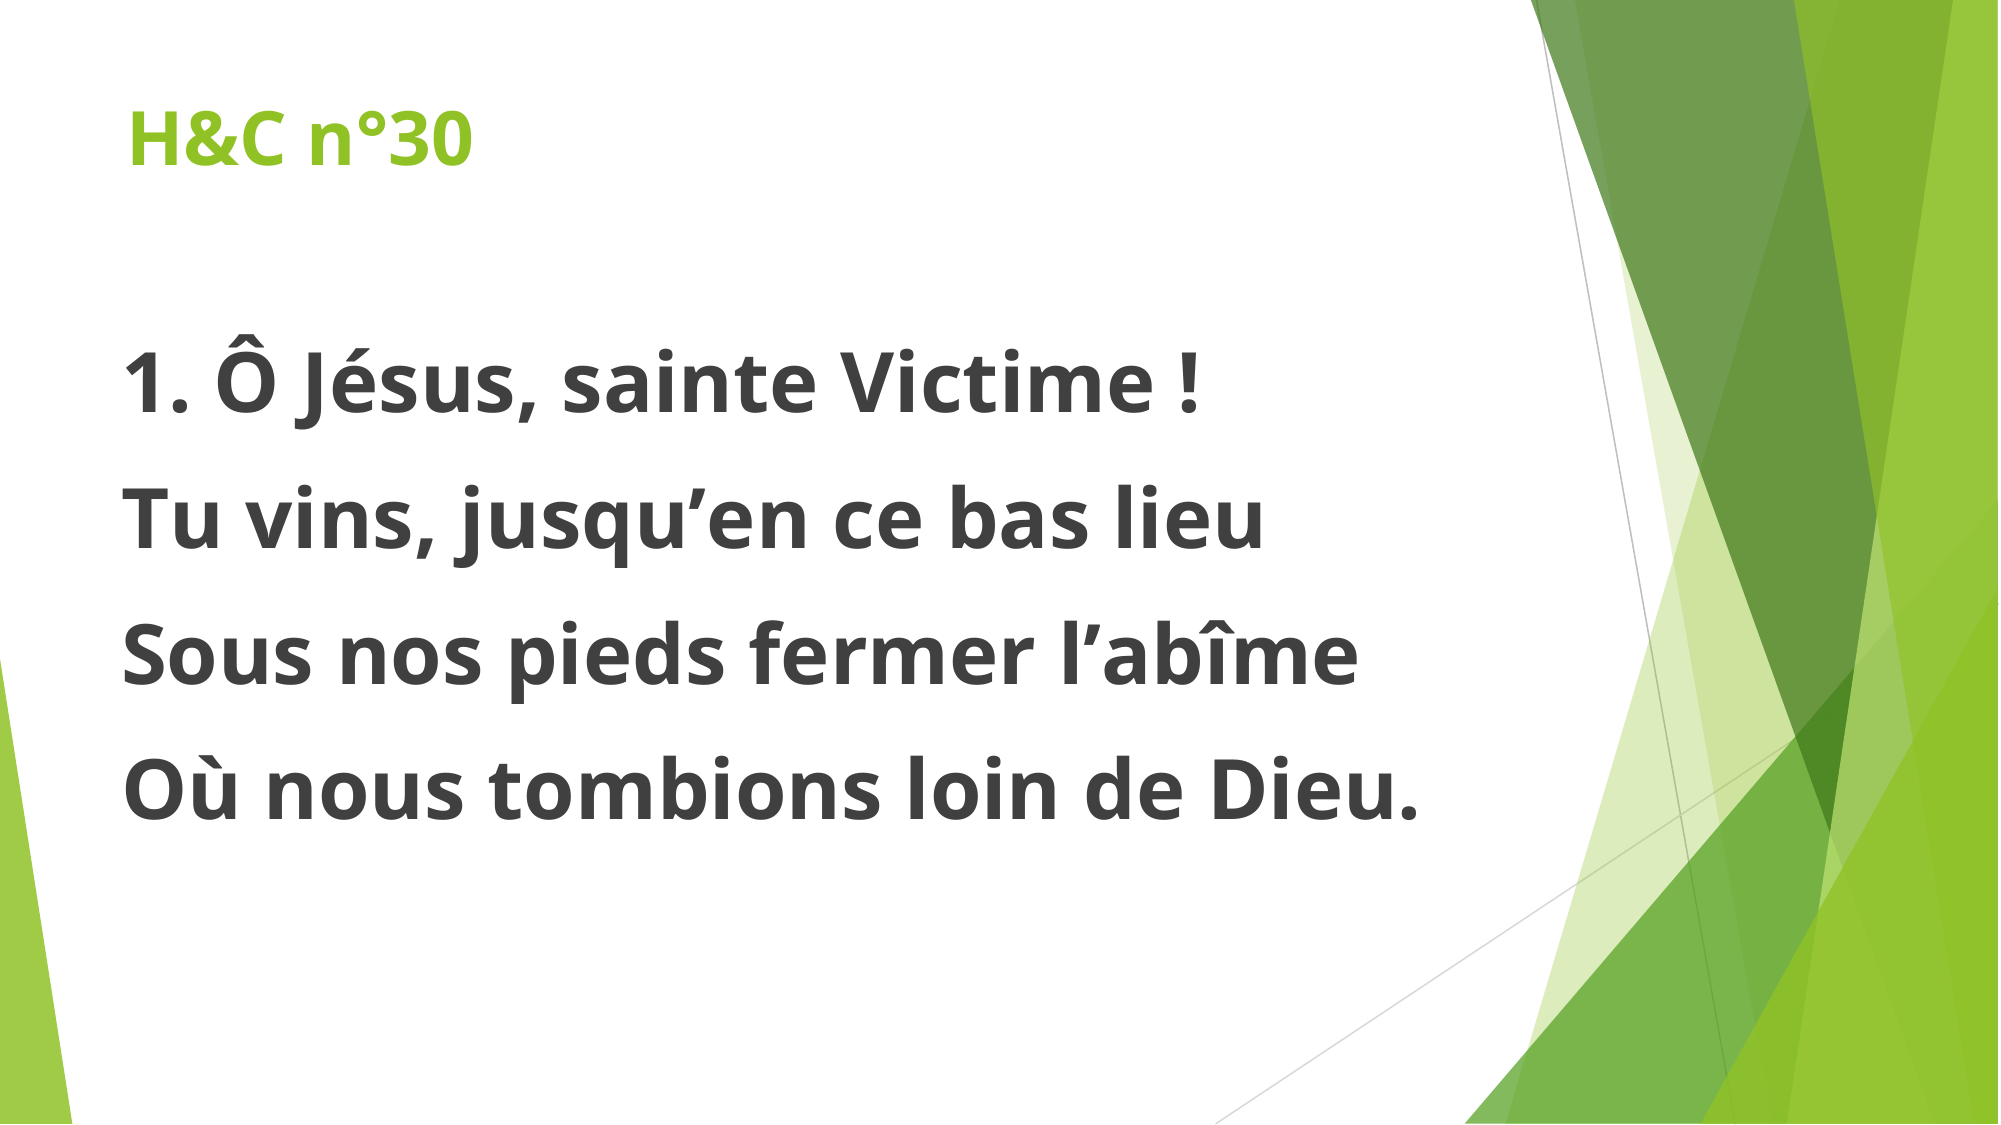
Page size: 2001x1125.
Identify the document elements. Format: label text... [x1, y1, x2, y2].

text_box H&C n°30 [111, 82, 1522, 213]
text_box 1. Ô Jésus, sainte Victime ! Tu vins, jusqu’en ce bas lieu Sous nos pieds fermer l’abîme Où nous tombions loin de Dieu. [106, 307, 1973, 1037]
